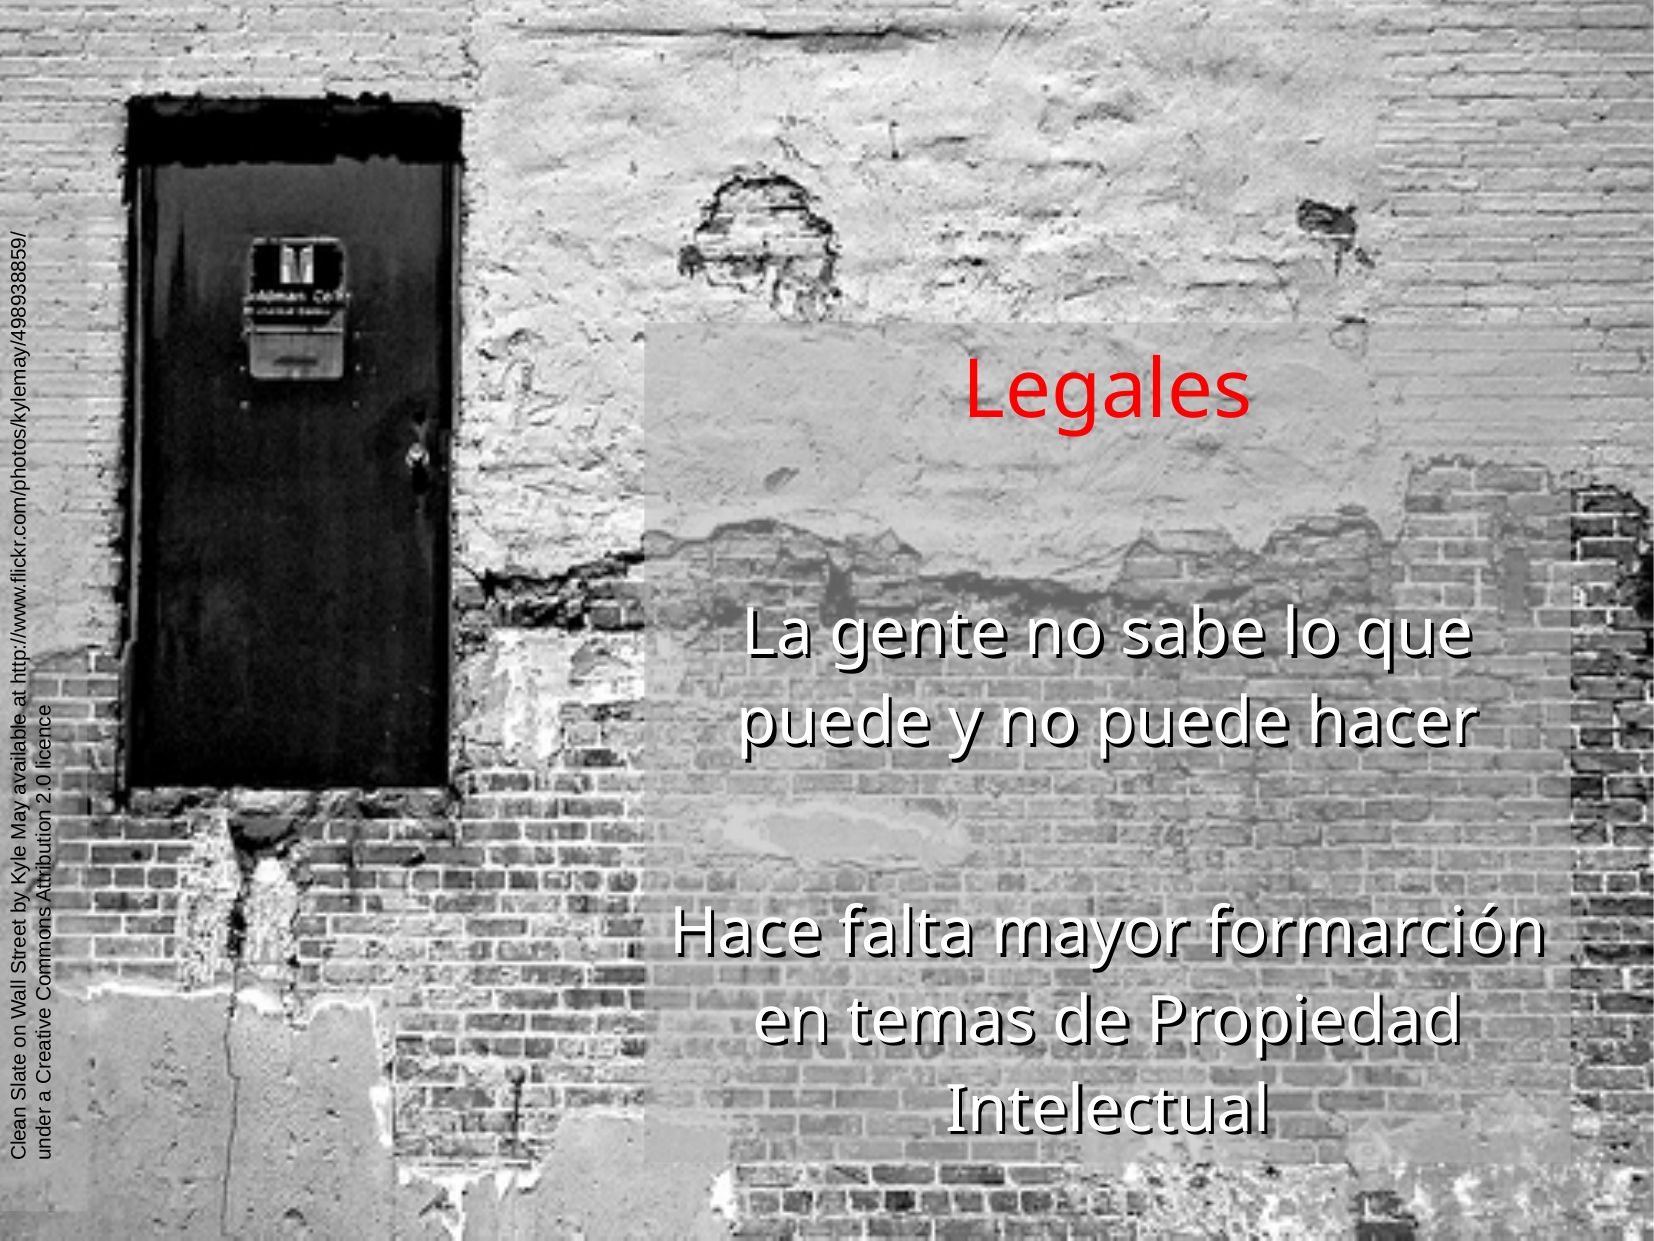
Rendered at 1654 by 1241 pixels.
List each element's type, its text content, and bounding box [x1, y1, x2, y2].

picture [0, 0, 1654, 1241]
list Legales La gente no sabe lo que puede y no puede hacer Hace falta mayor formarción en temas de Propiedad Intelectual [644, 322, 1571, 1163]
text_box Clean Slate on Wall Street by Kyle May available at http://www.flickr.com/photos/kylemay/498938859/ under a Creative Commons Attribution 2.0 licence [0, 211, 88, 1211]
